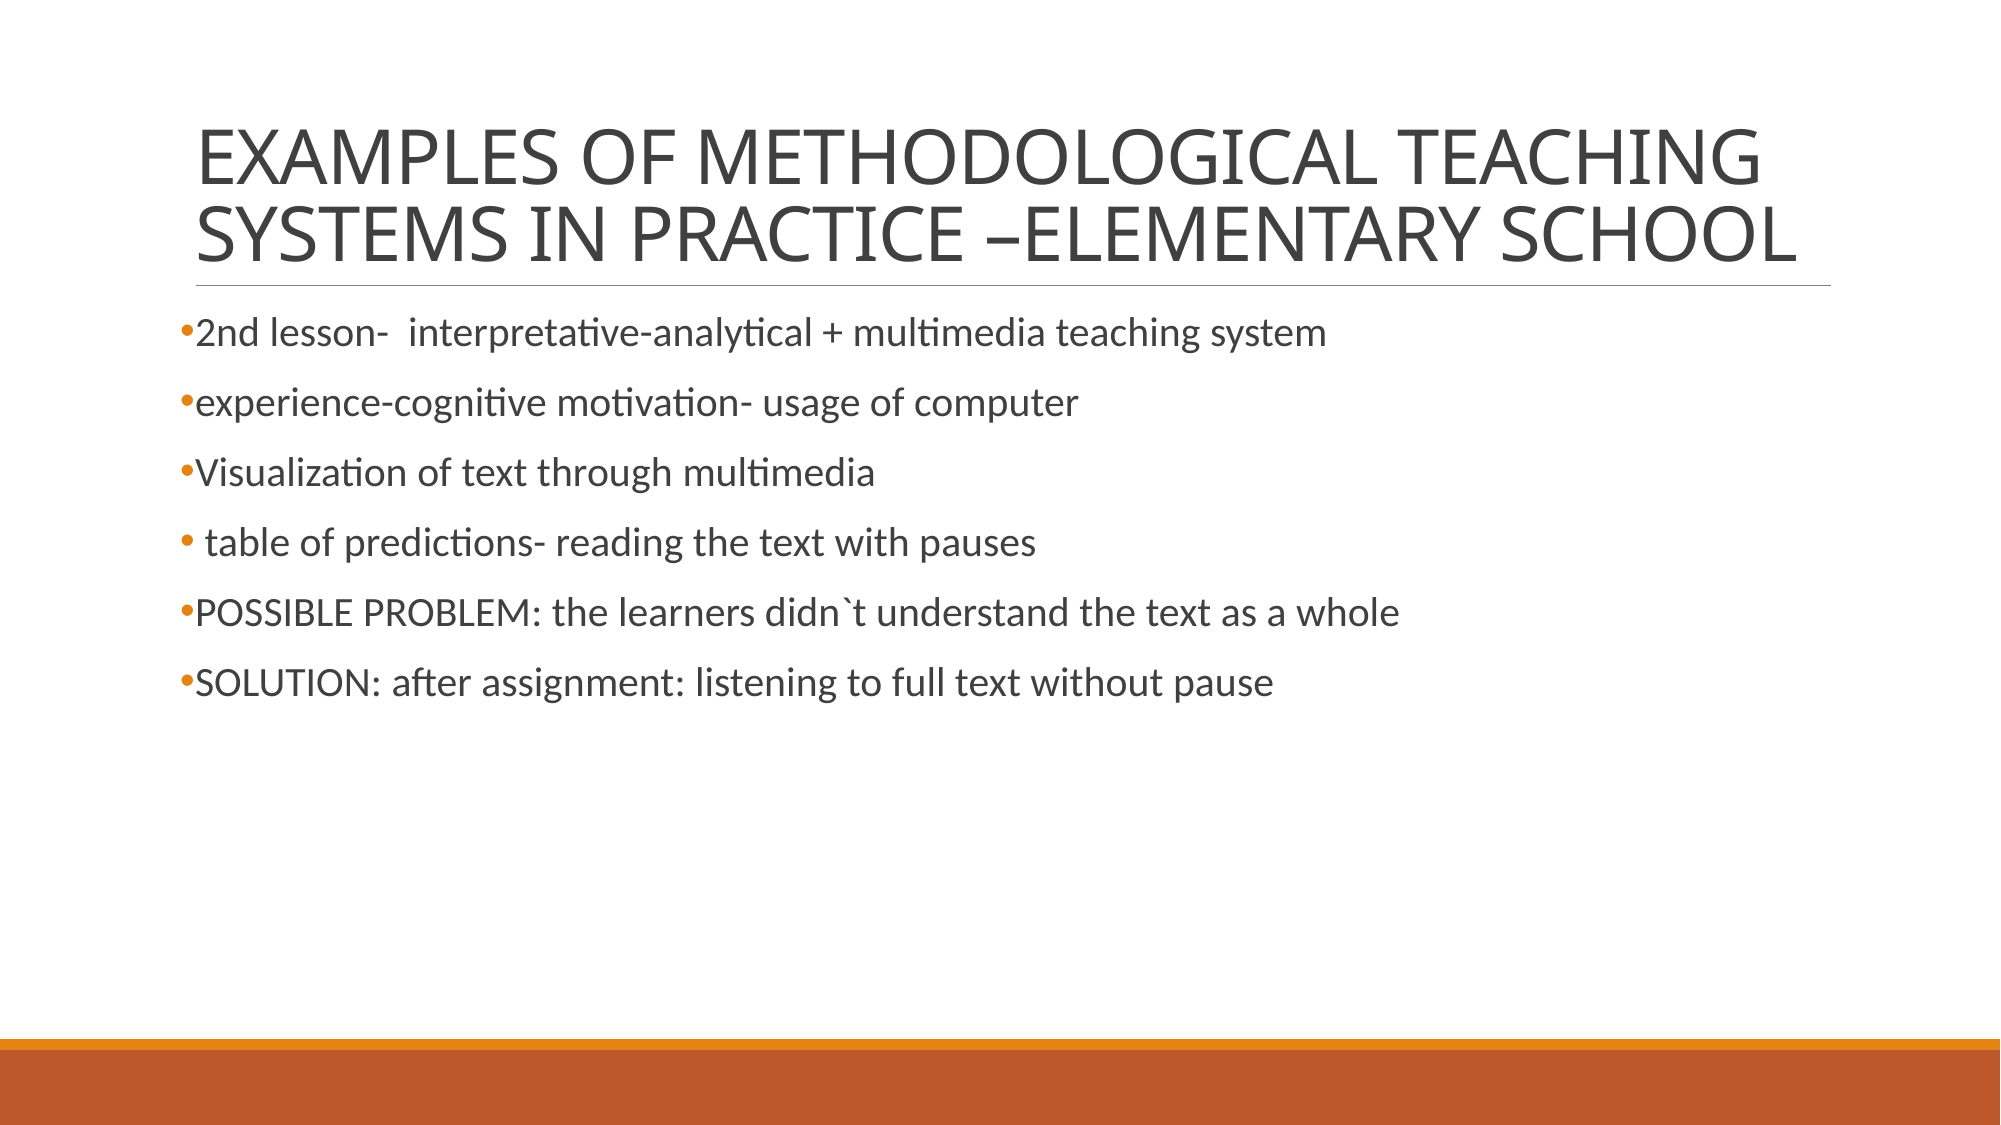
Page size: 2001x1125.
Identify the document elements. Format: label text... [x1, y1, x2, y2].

list 2nd lesson- interpretative-analytical + multimedia teaching system experience-cognitive motivation- usage of computer Visualization of text through multimedia table of predictions- reading the text with pauses POSSIBLE PROBLEM: the learners didn`t understand the text as a whole SOLUTION: after assignment: listening to full text without pause [180, 302, 1831, 963]
title EXAMPLES OF METHODOLOGICAL TEACHING SYSTEMS IN PRACTICE –ELEMENTARY SCHOOL [180, 47, 1831, 286]
